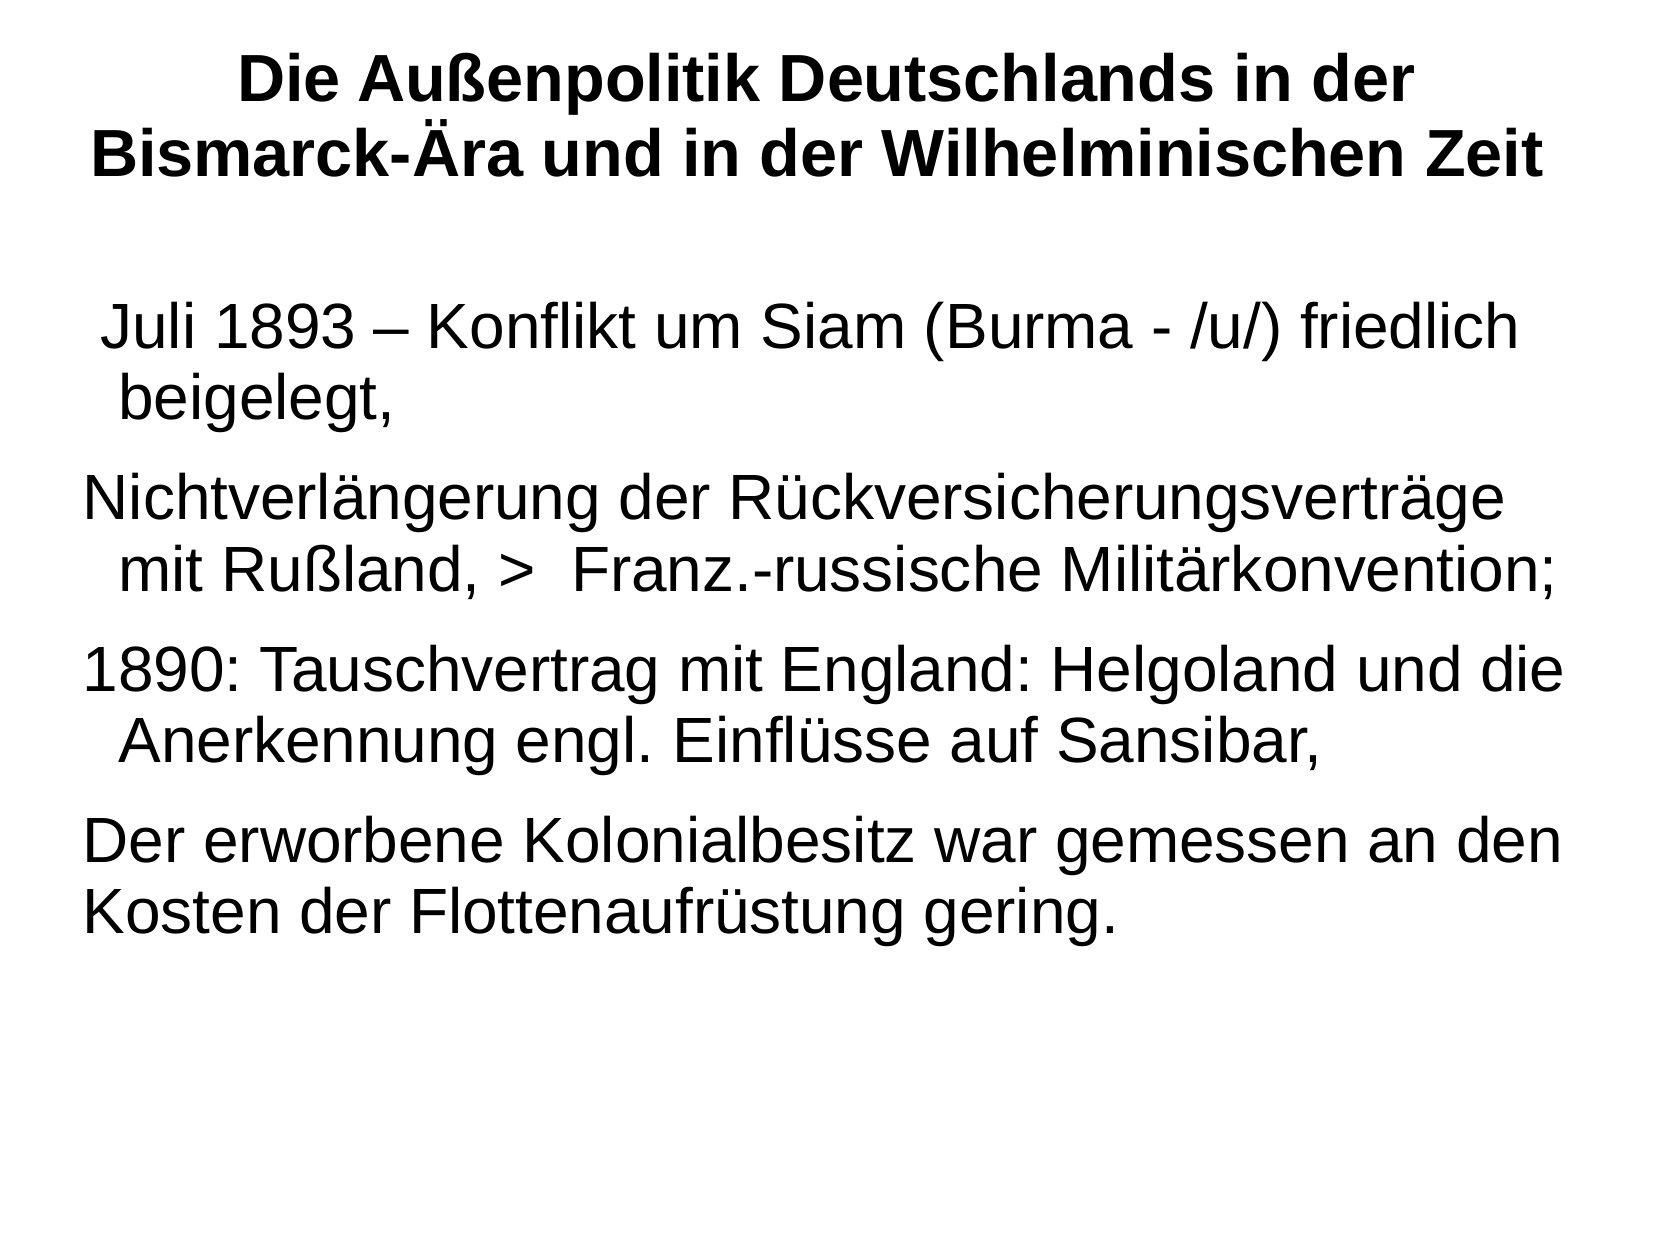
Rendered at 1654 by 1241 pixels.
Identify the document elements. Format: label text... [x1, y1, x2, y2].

list Juli 1893 – Konflikt um Siam (Burma - /u/) friedlich beigelegt, Nichtverlängerung der Rückversicherungsverträge mit Rußland, > Franz.-russische Militärkonvention; 1890: Tauschvertrag mit England: Helgoland und die Anerkennung engl. Einflüsse auf Sansibar, Der erworbene Kolonialbesitz war gemessen an den Kosten der Flottenaufrüstung gering. [82, 290, 1571, 1010]
title Die Außenpolitik Deutschlands in der Bismarck-Ära und in der Wilhelminischen Zeit [82, 40, 1571, 266]
